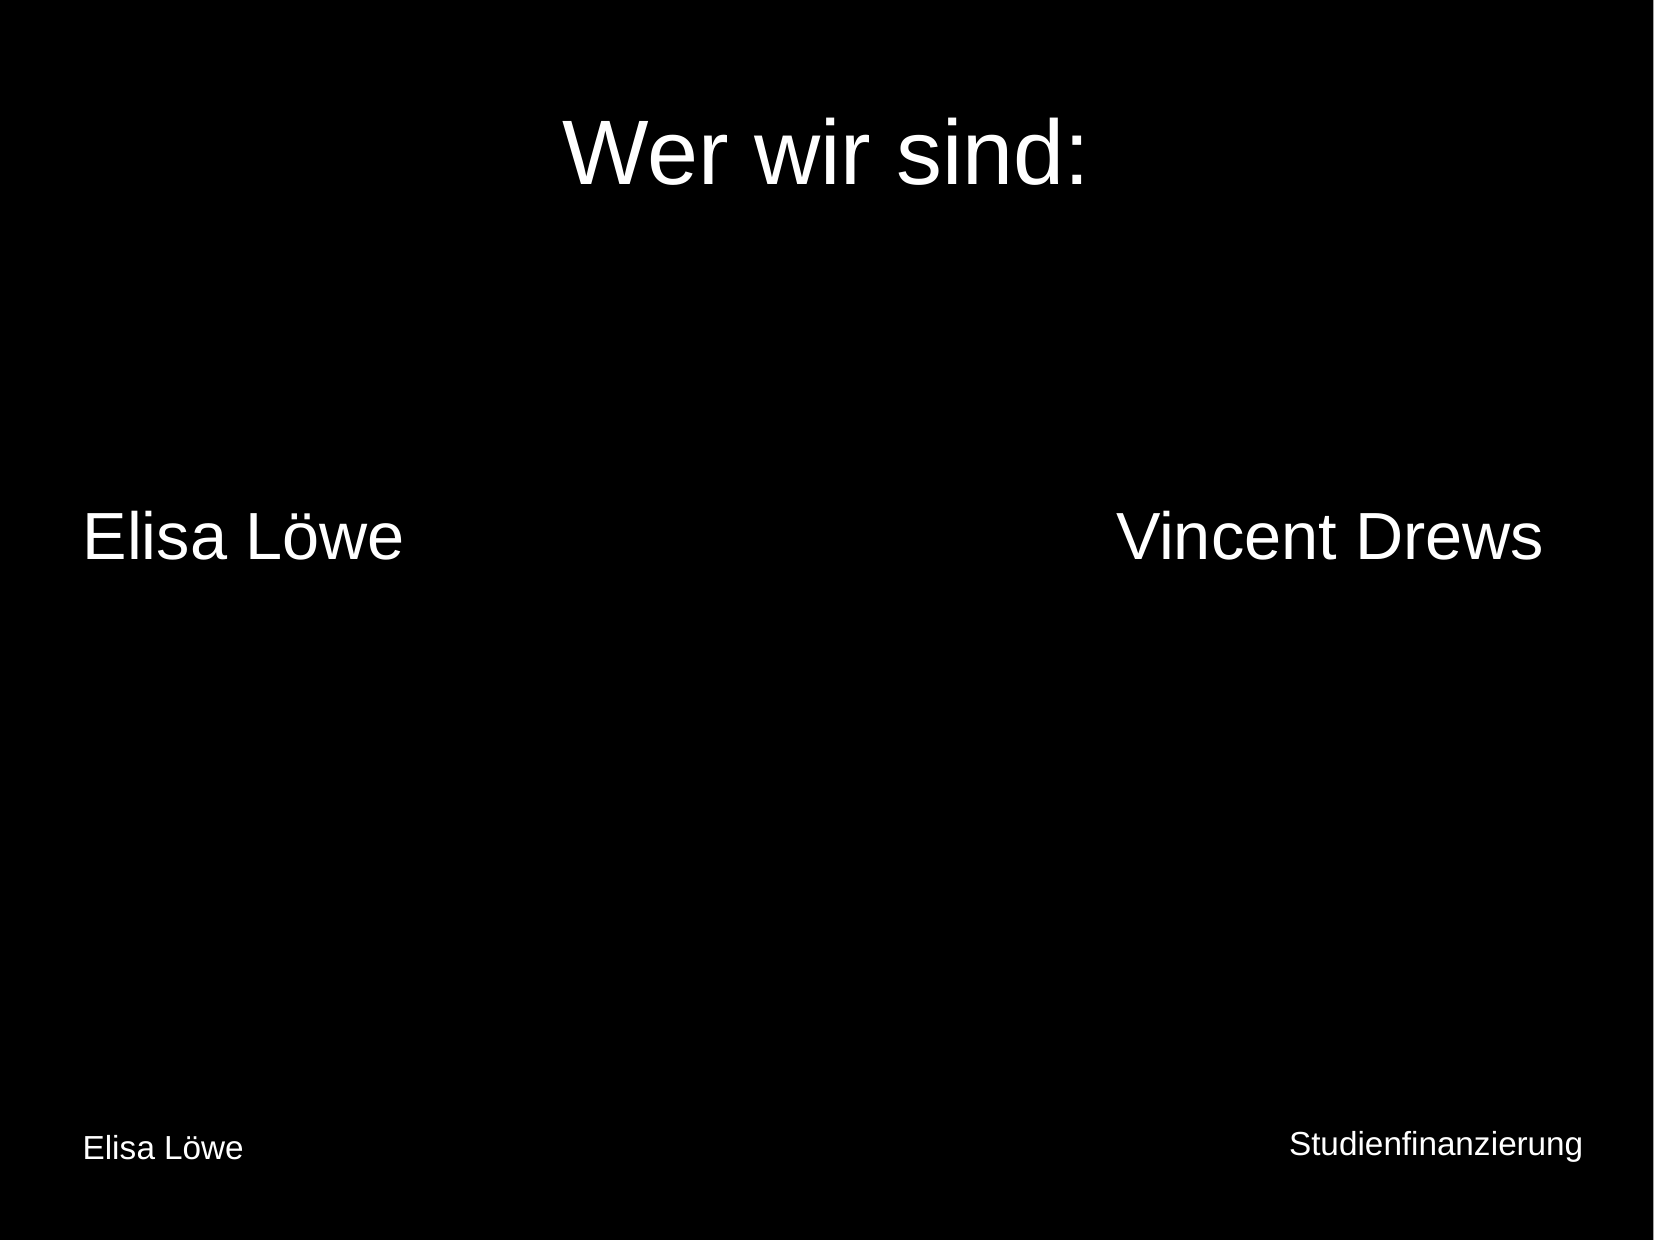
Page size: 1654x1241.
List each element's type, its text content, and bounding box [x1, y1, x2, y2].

title Wer wir sind: [82, 49, 1571, 257]
list Elisa Löwe Vincent Drews [82, 290, 1571, 1109]
